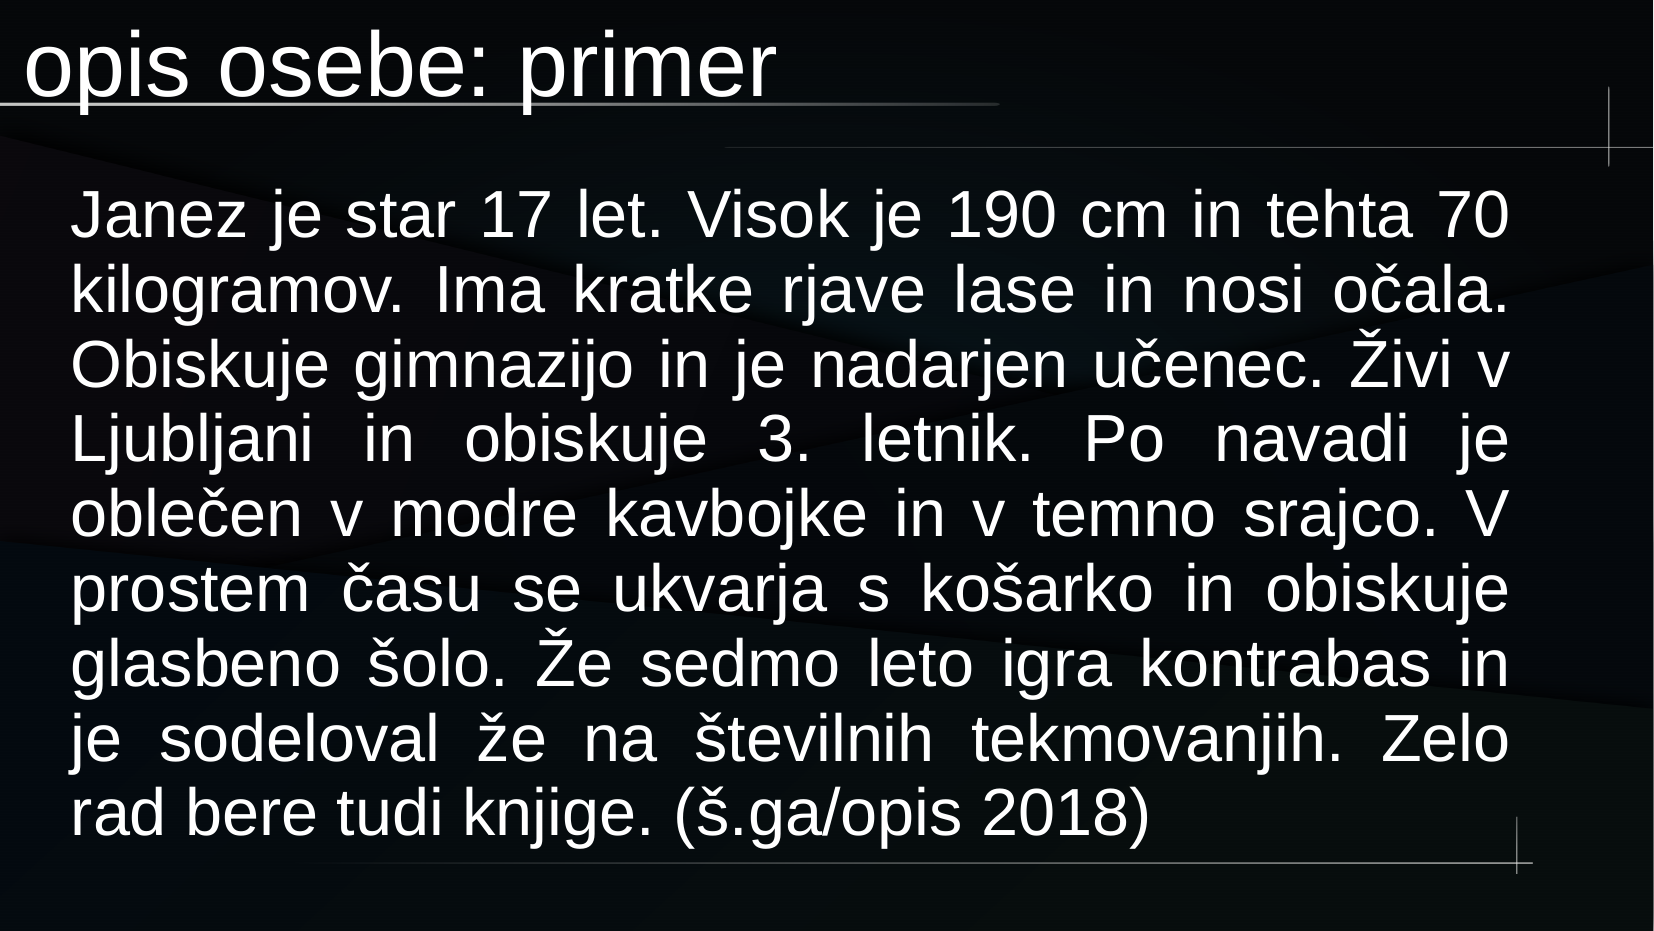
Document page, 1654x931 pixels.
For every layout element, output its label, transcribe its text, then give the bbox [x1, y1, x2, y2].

list Janez je star 17 let. Visok je 190 cm in tehta 70 kilogramov. Ima kratke rjave lase in nosi očala. Obiskuje gimnazijo in je nadarjen učenec. Živi v Ljubljani in obiskuje 3. letnik. Po navadi je oblečen v modre kavbojke in v temno srajco. V prostem času se ukvarja s košarko in obiskuje glasbeno šolo. Že sedmo leto igra kontrabas in je sodeloval že na številnih tekmovanjih. Zelo rad bere tudi knjige. (š.ga/opis 2018) [0, 177, 1512, 931]
picture [0, 0, 1654, 931]
title opis osebe: primer [23, 11, 1589, 119]
